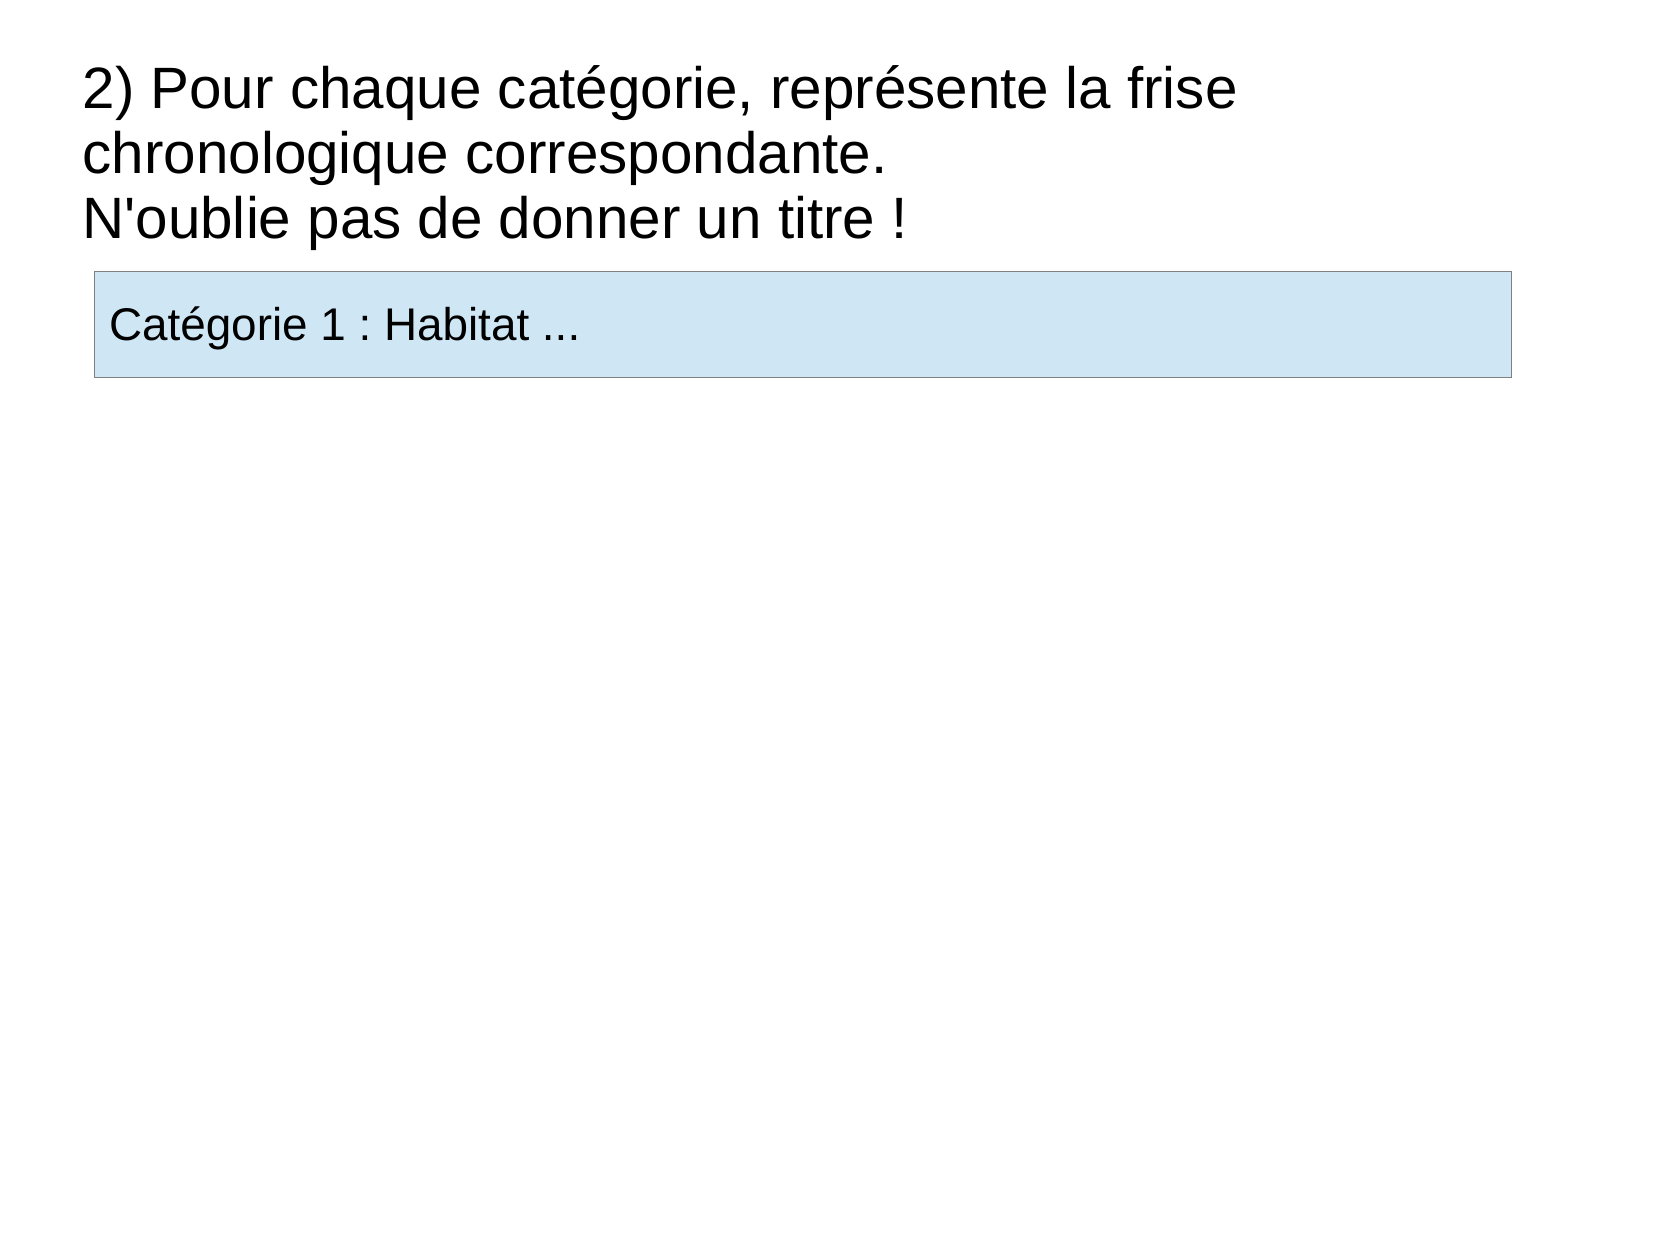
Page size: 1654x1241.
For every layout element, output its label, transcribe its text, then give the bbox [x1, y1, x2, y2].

text_box Catégorie 1 : Habitat ... [94, 271, 1512, 378]
title 2) Pour chaque catégorie, représente la frise chronologique correspondante. N'oublie pas de donner un titre ! [82, 49, 1571, 257]
